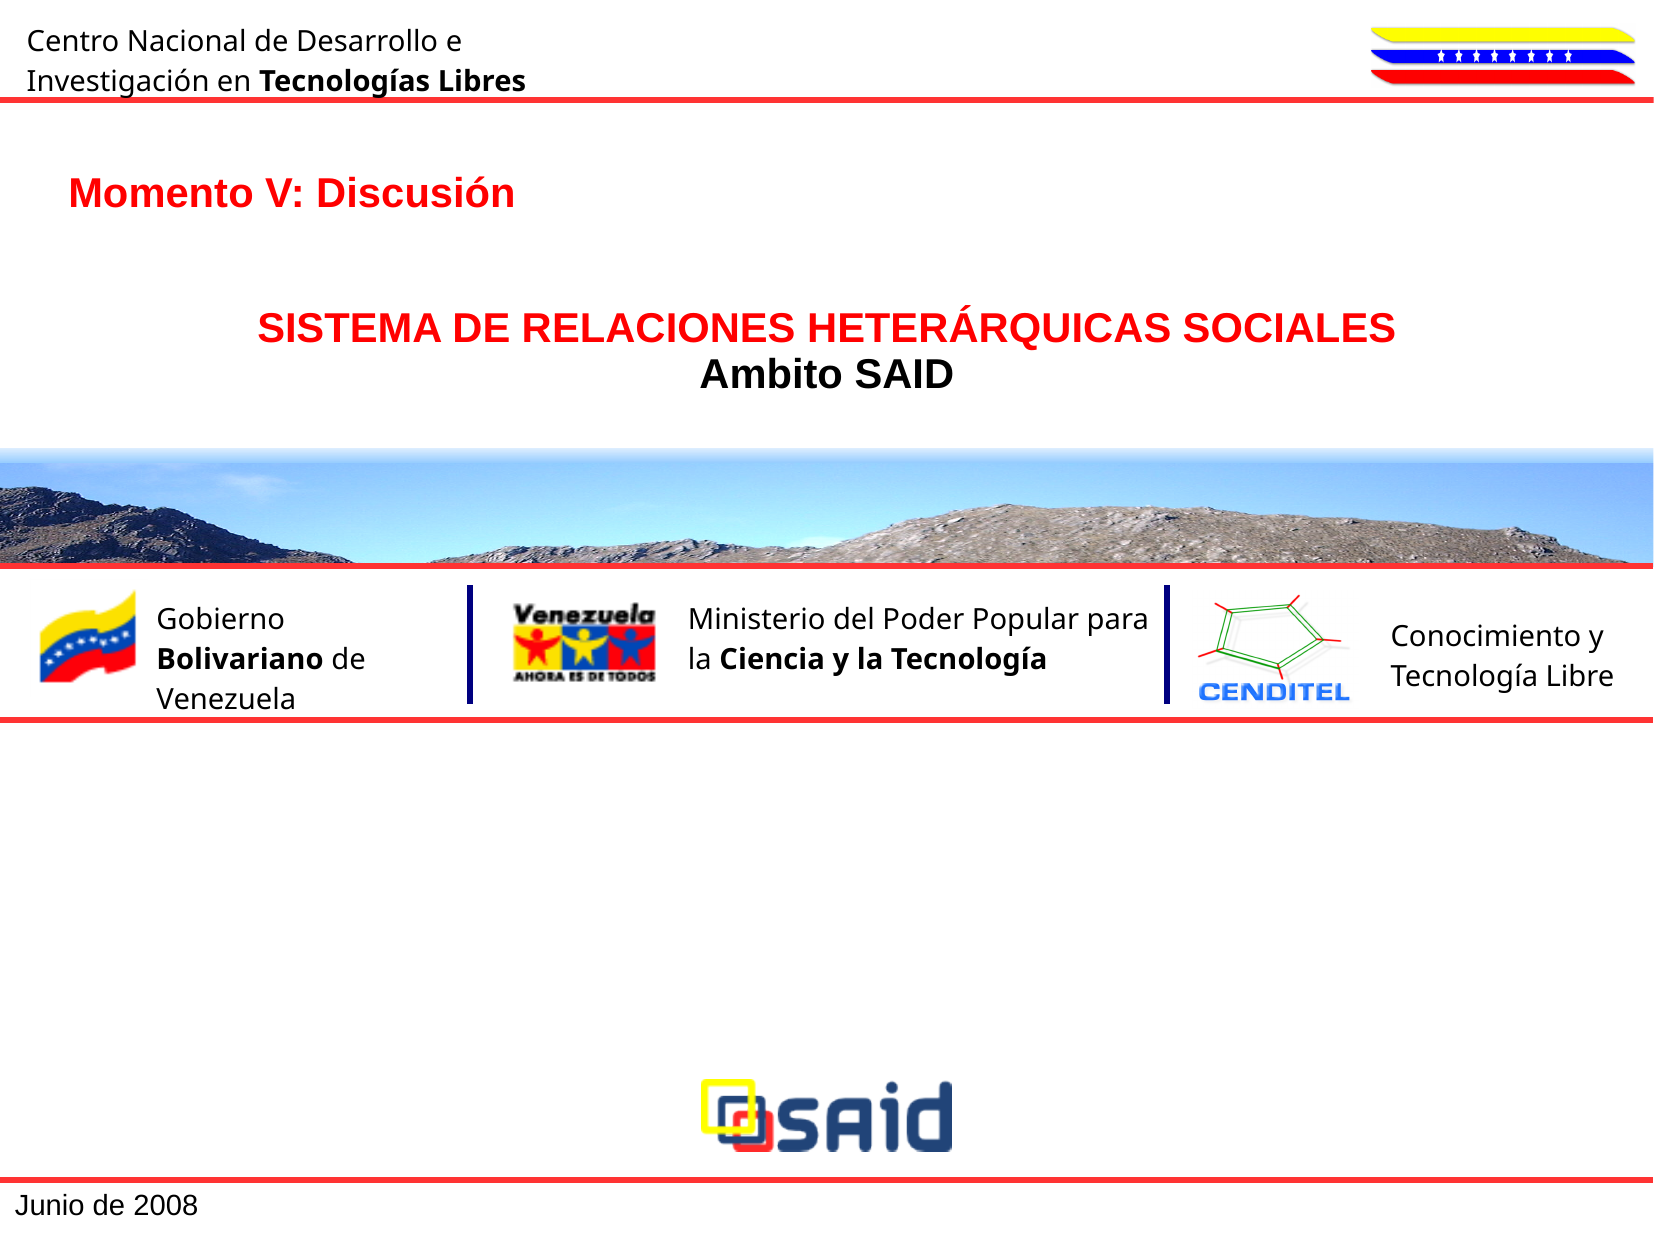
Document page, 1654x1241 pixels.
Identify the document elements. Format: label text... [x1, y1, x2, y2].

text_box SISTEMA DE RELACIONES HETERÁRQUICAS SOCIALES Ambito SAID [206, 297, 1447, 439]
text_box Momento V: Discusión [53, 162, 667, 241]
picture [1192, 590, 1359, 709]
picture [1370, 23, 1636, 88]
picture [0, 448, 1654, 567]
picture [502, 602, 668, 698]
text_box Ministerio del Poder Popular para la Ciencia y la Tecnología [673, 591, 1182, 709]
picture [701, 1079, 952, 1152]
picture [29, 578, 148, 697]
text_box Gobierno Bolivariano de Venezuela [141, 591, 473, 709]
text_box Conocimiento y Tecnología Libre [1375, 608, 1654, 692]
